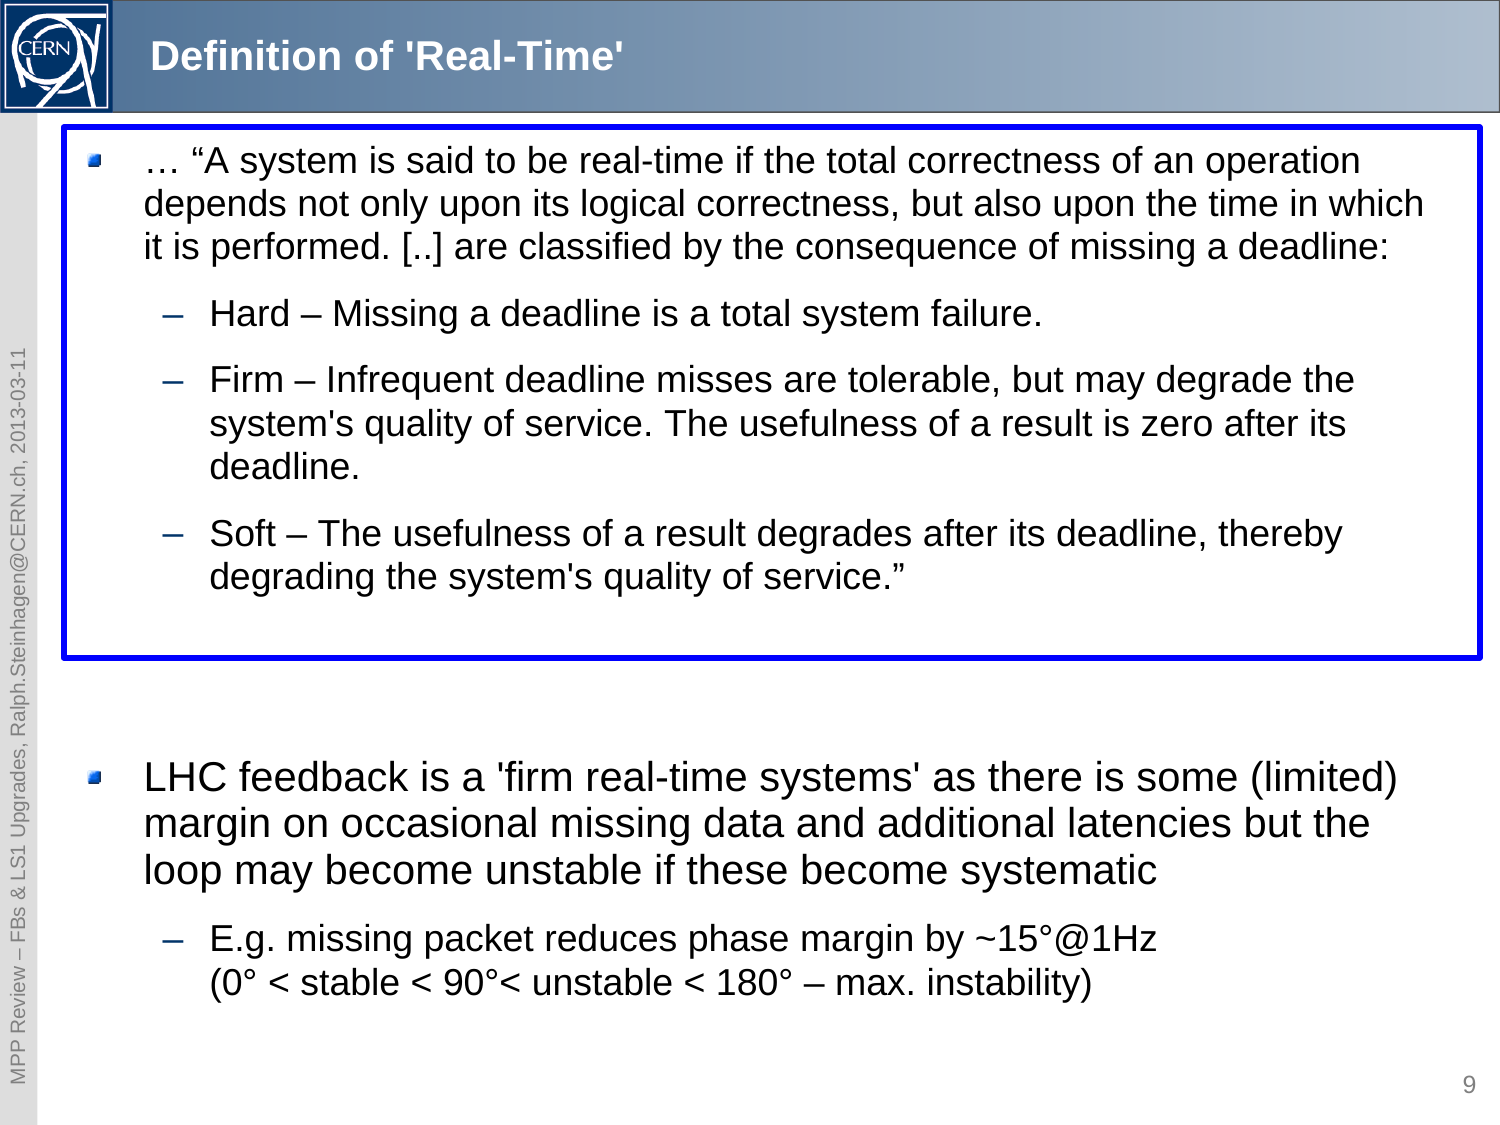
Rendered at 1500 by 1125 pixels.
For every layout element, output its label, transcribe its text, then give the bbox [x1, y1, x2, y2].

picture [0, 0, 113, 113]
list … “A system is said to be real-time if the total correctness of an operation depends not only upon its logical correctness, but also upon the time in which it is performed. [..] are classified by the consequence of missing a deadline: Hard – Missing a deadline is a total system failure. Firm – Infrequent deadline misses are tolerable, but may degrade the system's quality of service. The usefulness of a result is zero after its deadline. Soft – The usefulness of a result degrades after its deadline, thereby degrading the system's quality of service.” LHC feedback is a 'firm real-time systems' as there is some (limited) margin on occasional missing data and additional latencies but the loop may become unstable if these become systematic E.g. missing packet reduces phase margin by ~15°@1Hz (0° < stable < 90°< unstable < 180° – max. instability) [87, 661, 1438, 1030]
list … “A system is said to be real-time if the total correctness of an operation depends not only upon its logical correctness, but also upon the time in which it is performed. [..] are classified by the consequence of missing a deadline: Hard – Missing a deadline is a total system failure. Firm – Infrequent deadline misses are tolerable, but may degrade the system's quality of service. The usefulness of a result is zero after its deadline. Soft – The usefulness of a result degrades after its deadline, thereby degrading the system's quality of service.” LHC feedback is a 'firm real-time systems' as there is some (limited) margin on occasional missing data and additional latencies but the loop may become unstable if these become systematic E.g. missing packet reduces phase margin by ~15°@1Hz (0° < stable < 90°< unstable < 180° – max. instability) [87, 137, 1438, 655]
title Definition of 'Real-Time' [150, 0, 1201, 113]
